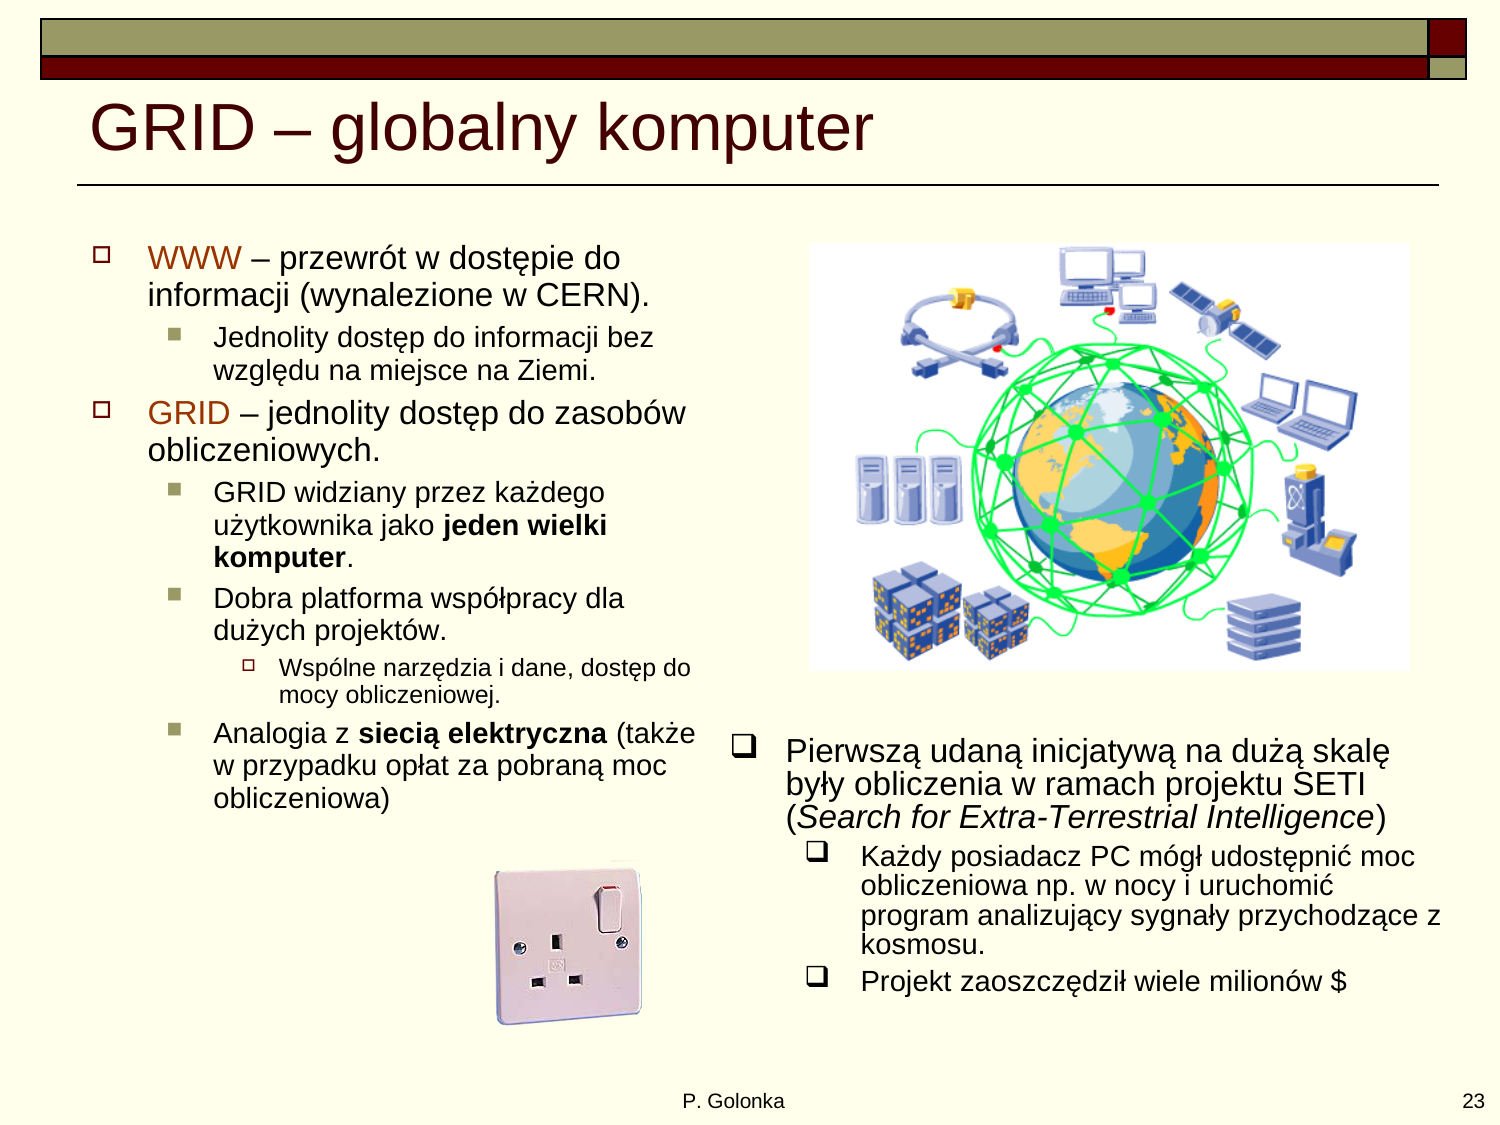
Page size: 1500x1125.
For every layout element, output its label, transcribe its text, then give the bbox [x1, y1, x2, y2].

chart [809, 243, 1410, 671]
title GRID – globalny komputer [75, 82, 1426, 173]
text_box WWW – przewrót w dostępie do informacji (wynalezione w CERN). Jednolity dostęp do informacji bez względu na miejsce na Ziemi. GRID – jednolity dostęp do zasobów obliczeniowych. GRID widziany przez każdego użytkownika jako jeden wielki komputer. Dobra platforma współpracy dla dużych projektów. Wspólne narzędzia i dane, dostęp do mocy obliczeniowej. Analogia z siecią elektryczna (także w przypadku opłat za pobraną moc obliczeniowa) [76, 231, 729, 861]
picture [478, 857, 656, 1030]
text_box Pierwszą udaną inicjatywą na dużą skalę były obliczenia w ramach projektu SETI (Search for Extra-Terrestrial Intelligence) Każdy posiadacz PC mógł udostępnić moc obliczeniowa np. w nocy i uruchomić program analizujący sygnały przychodzące z kosmosu. Projekt zaoszczędził wiele milionów $ [714, 727, 1463, 1006]
